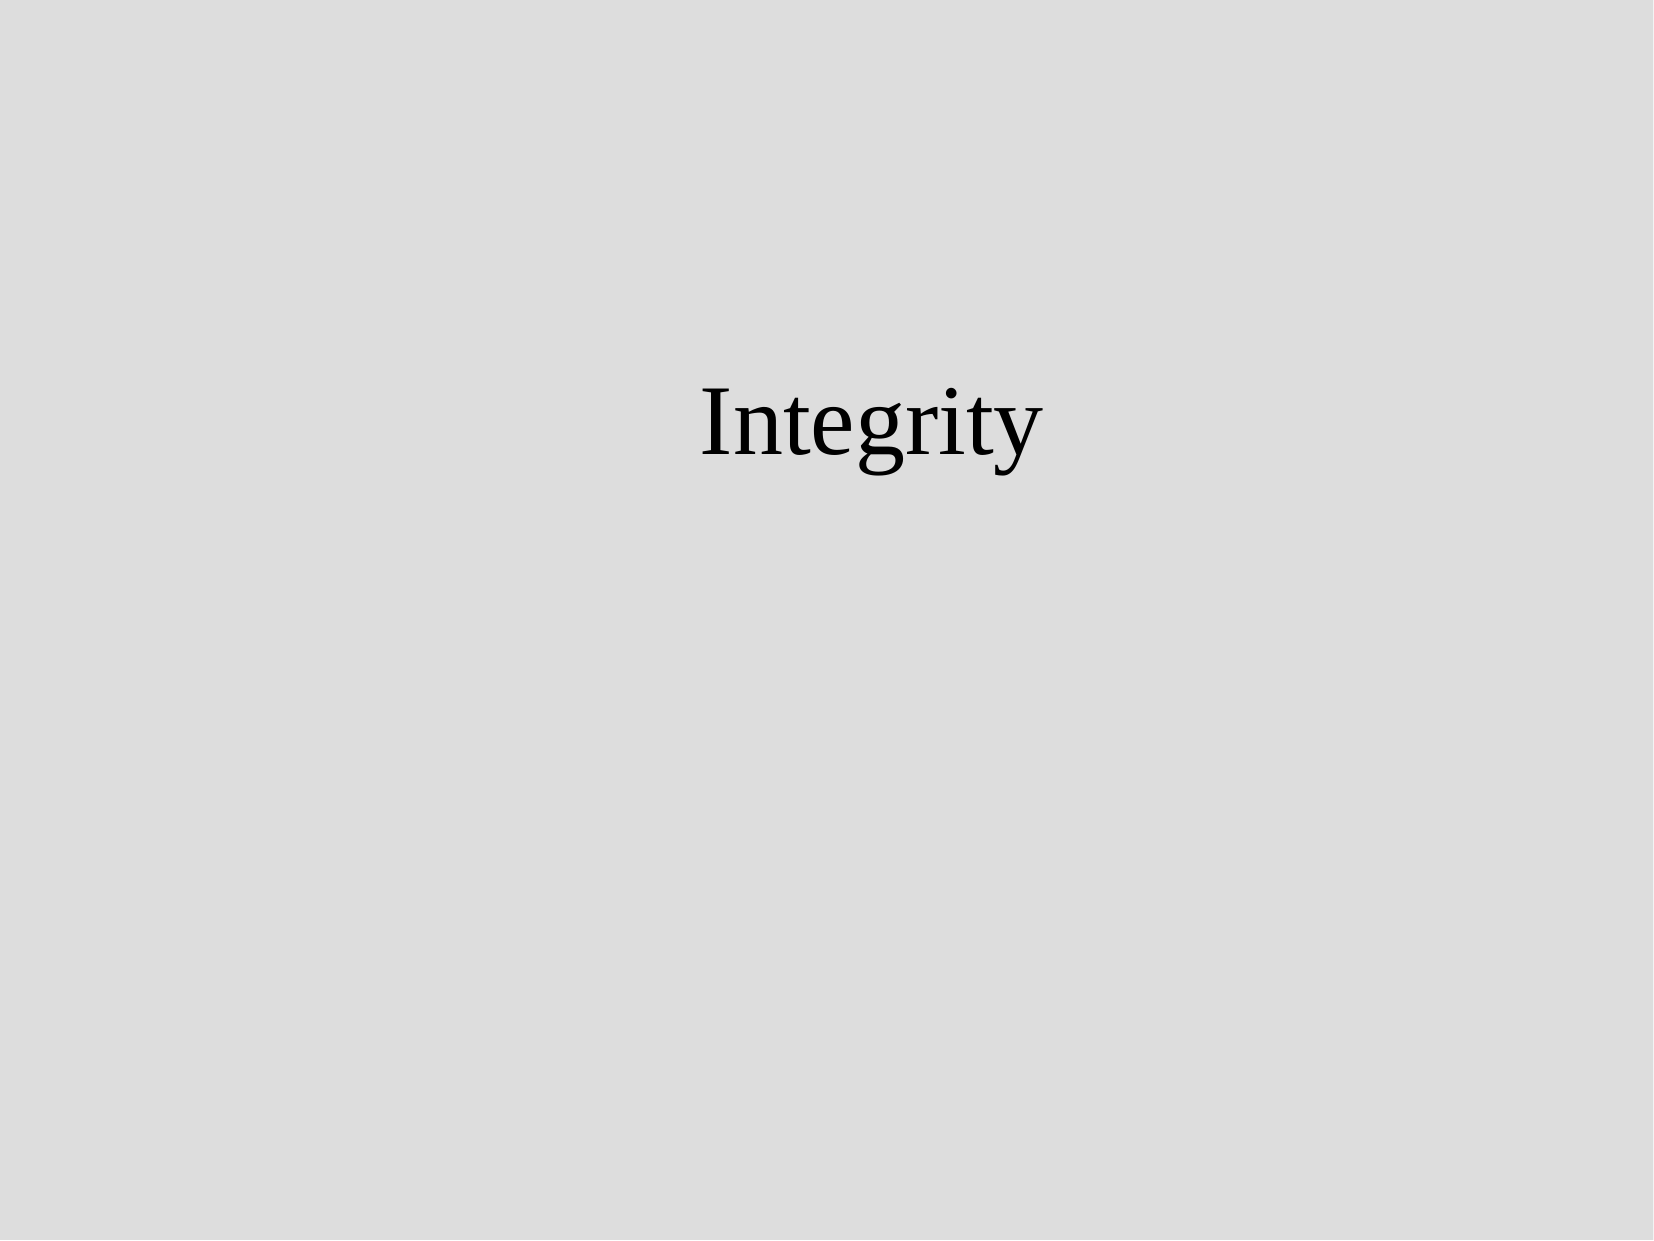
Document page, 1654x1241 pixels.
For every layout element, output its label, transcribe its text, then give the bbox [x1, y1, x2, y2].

subtitle [82, 49, 1571, 1010]
text_box Integrity [271, 357, 1473, 484]
